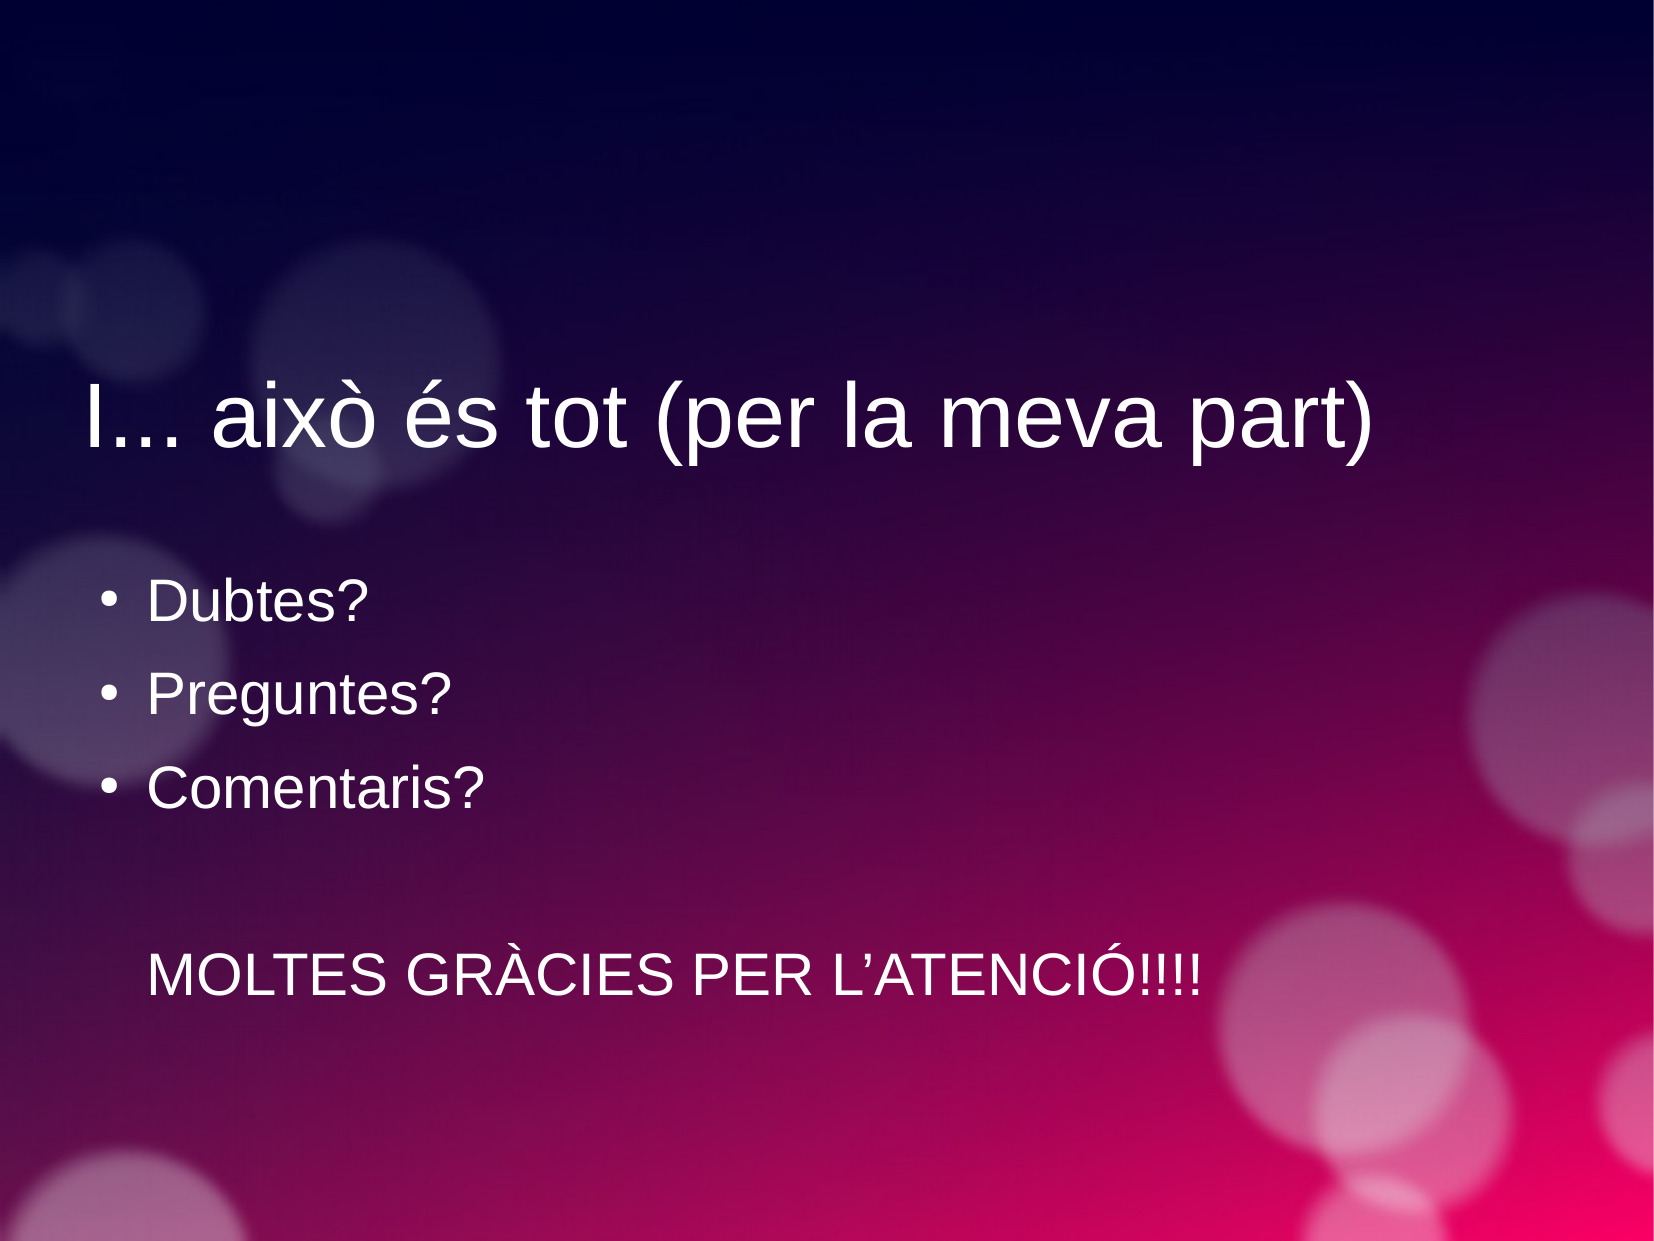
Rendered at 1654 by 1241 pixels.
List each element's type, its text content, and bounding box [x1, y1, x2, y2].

list Dubtes? Preguntes? Comentaris? MOLTES GRÀCIES PER L’ATENCIÓ!!!! [82, 566, 1571, 1010]
title I... això és tot (per la meva part) [82, 312, 1571, 520]
picture [0, 0, 1654, 1241]
